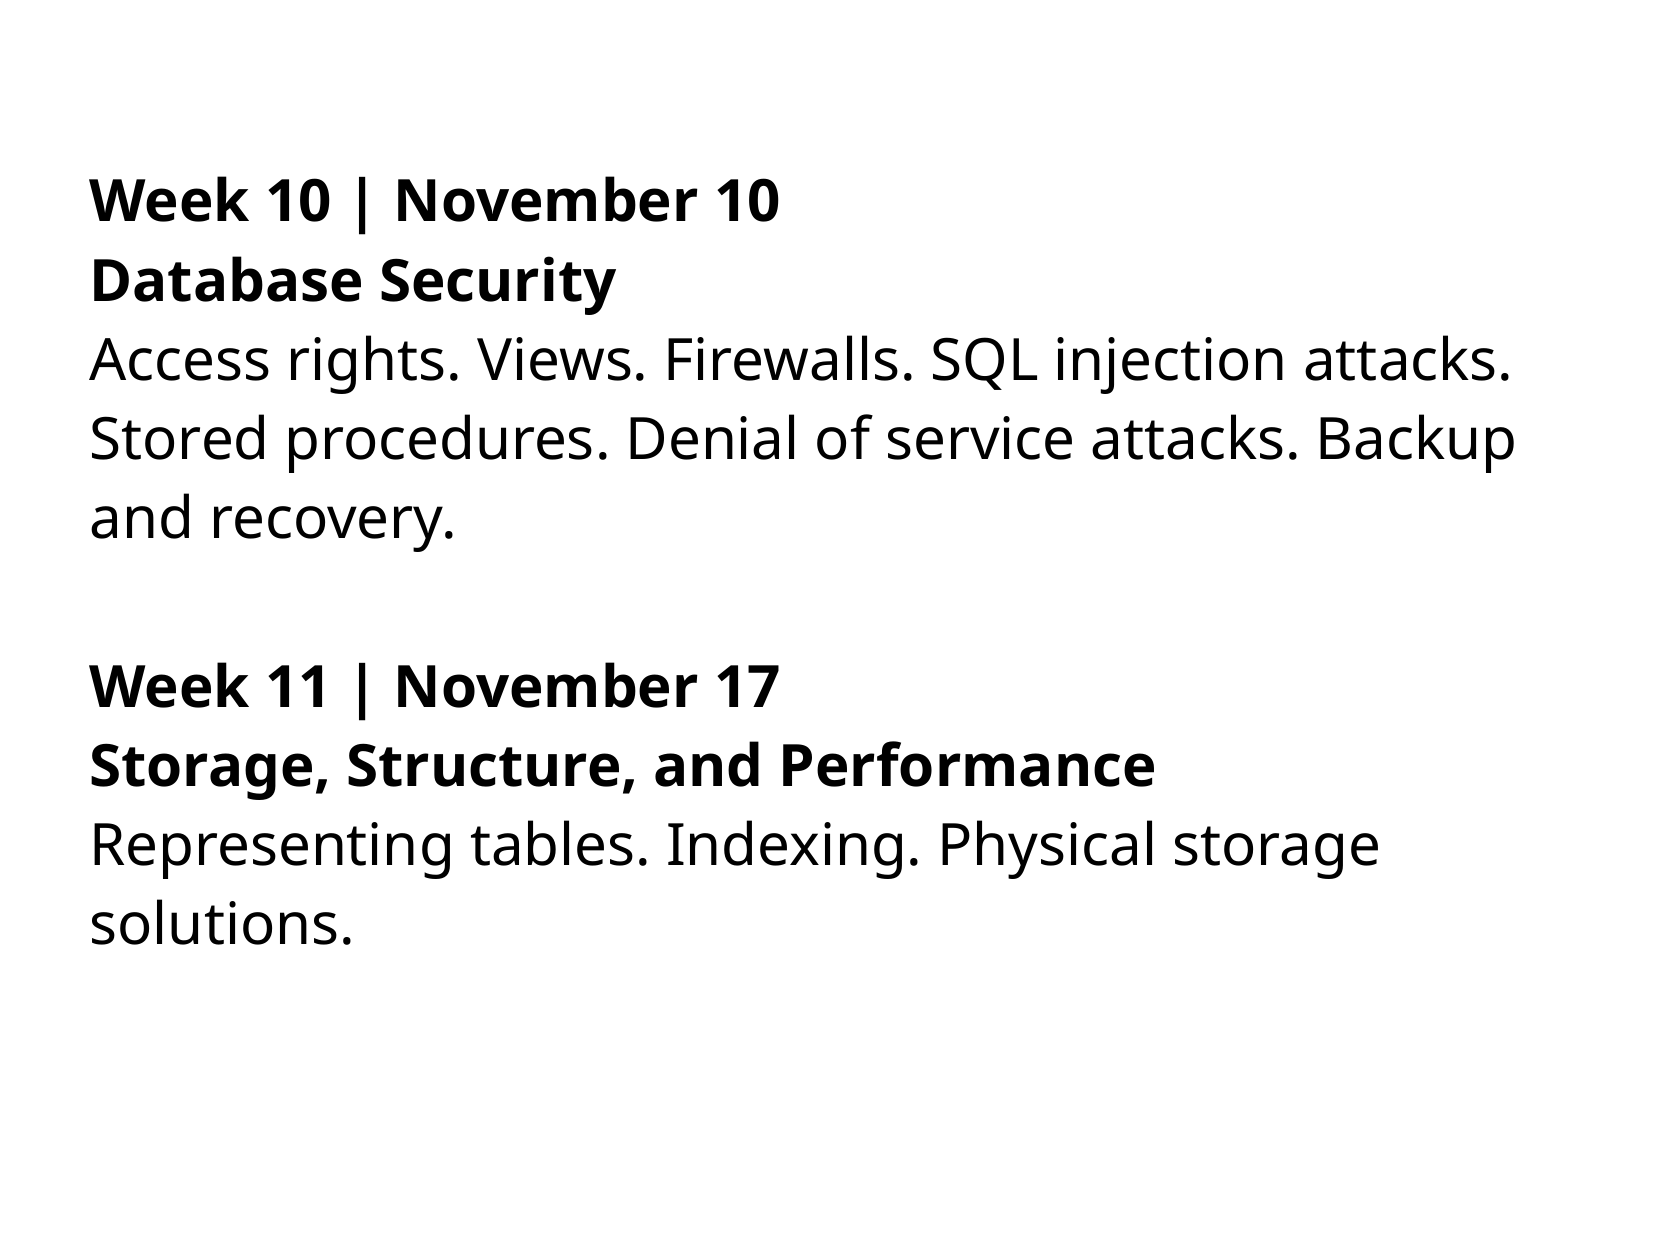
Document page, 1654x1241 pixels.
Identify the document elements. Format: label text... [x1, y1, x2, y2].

text_box Week 10 | November 10 Database Security Access rights. Views. Firewalls. SQL injection attacks. Stored procedures. Denial of service attacks. Backup and recovery. [75, 152, 1576, 592]
text_box Week 11 | November 17 Storage, Structure, and Performance Representing tables. Indexing. Physical storage solutions. [75, 637, 1576, 1007]
